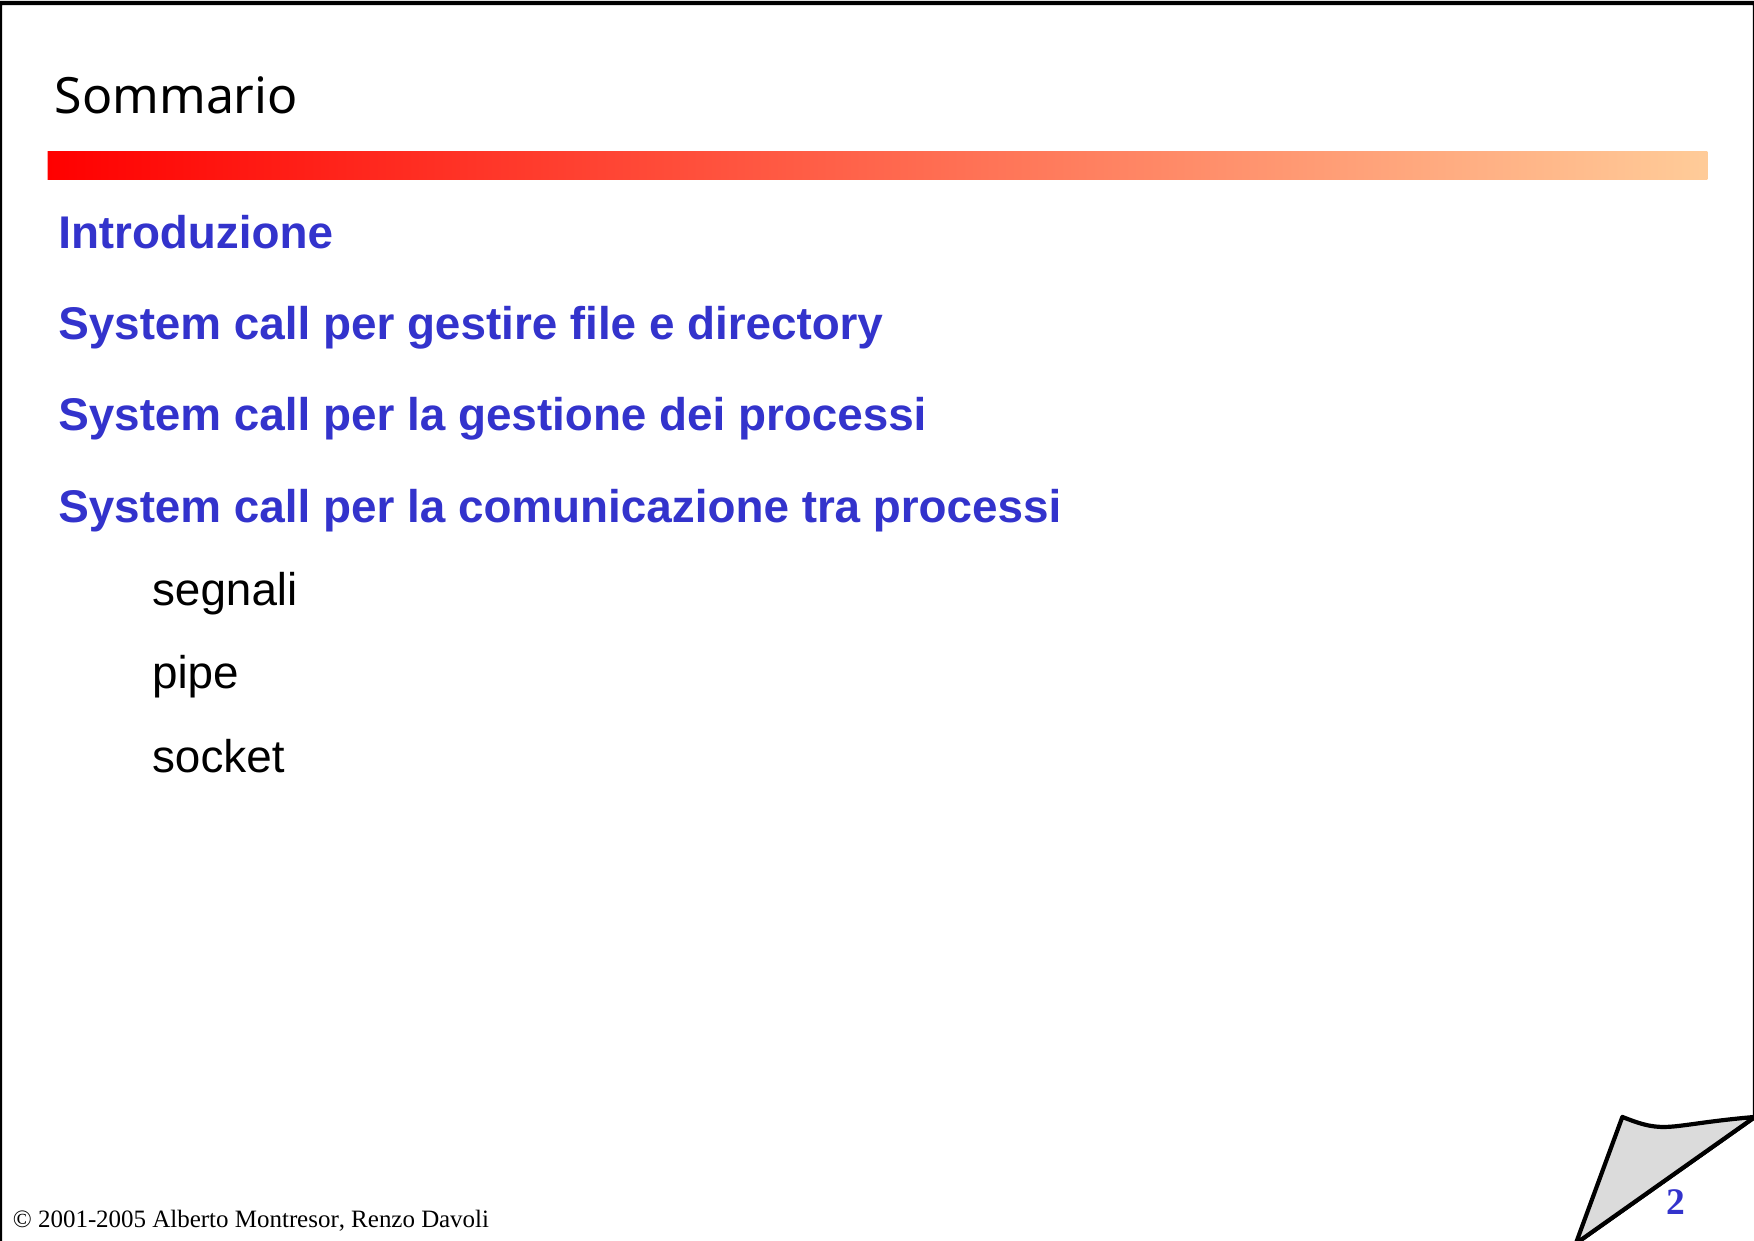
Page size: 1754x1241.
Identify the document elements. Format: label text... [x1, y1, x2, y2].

title Sommario [40, 49, 1714, 144]
list Introduzione System call per gestire file e directory System call per la gestione dei processi System call per la comunicazione tra processi segnali pipe socket [58, 206, 1696, 783]
